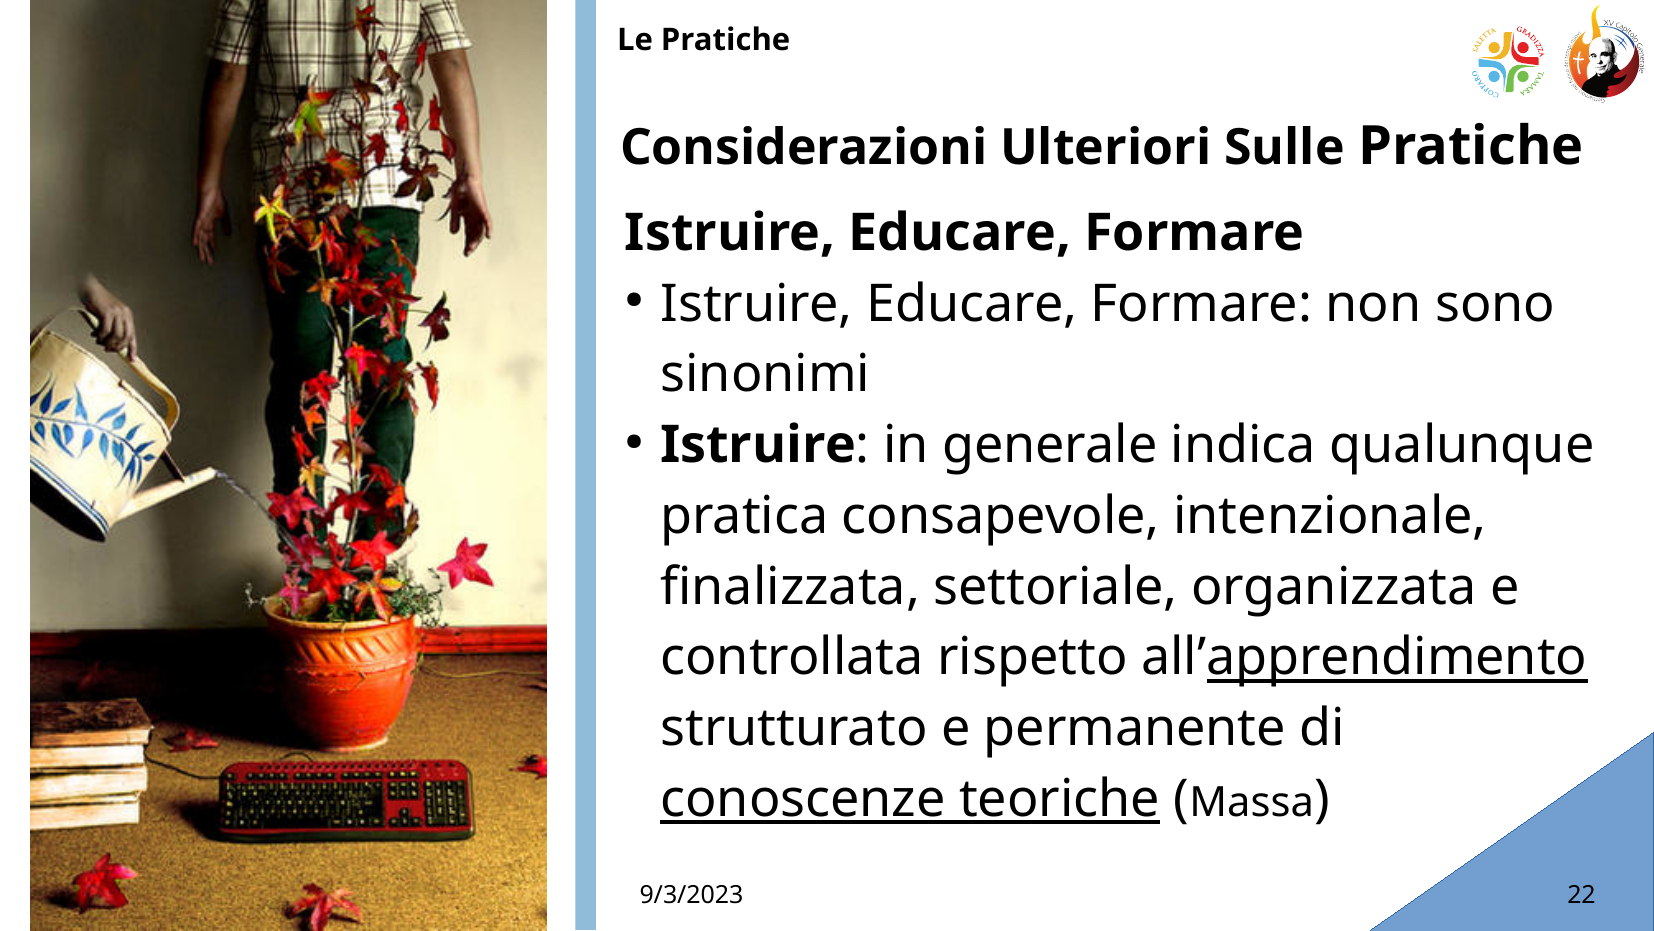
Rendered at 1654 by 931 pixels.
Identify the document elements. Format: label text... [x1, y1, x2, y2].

picture [1563, 4, 1646, 103]
title Considerazioni Ulteriori Sulle Pratiche [620, 106, 1654, 178]
picture [30, 0, 547, 931]
text_box Le Pratiche [602, 9, 1335, 63]
subtitle Istruire, Educare, Formare Istruire, Educare, Formare: non sono sinonimi Istruire: in generale indica qualunque pratica consapevole, intenzionale, finalizzata, settoriale, organizzata e controllata rispetto all’apprendimento strutturato e permanente di conoscenze teoriche (Massa) [624, 194, 1602, 891]
